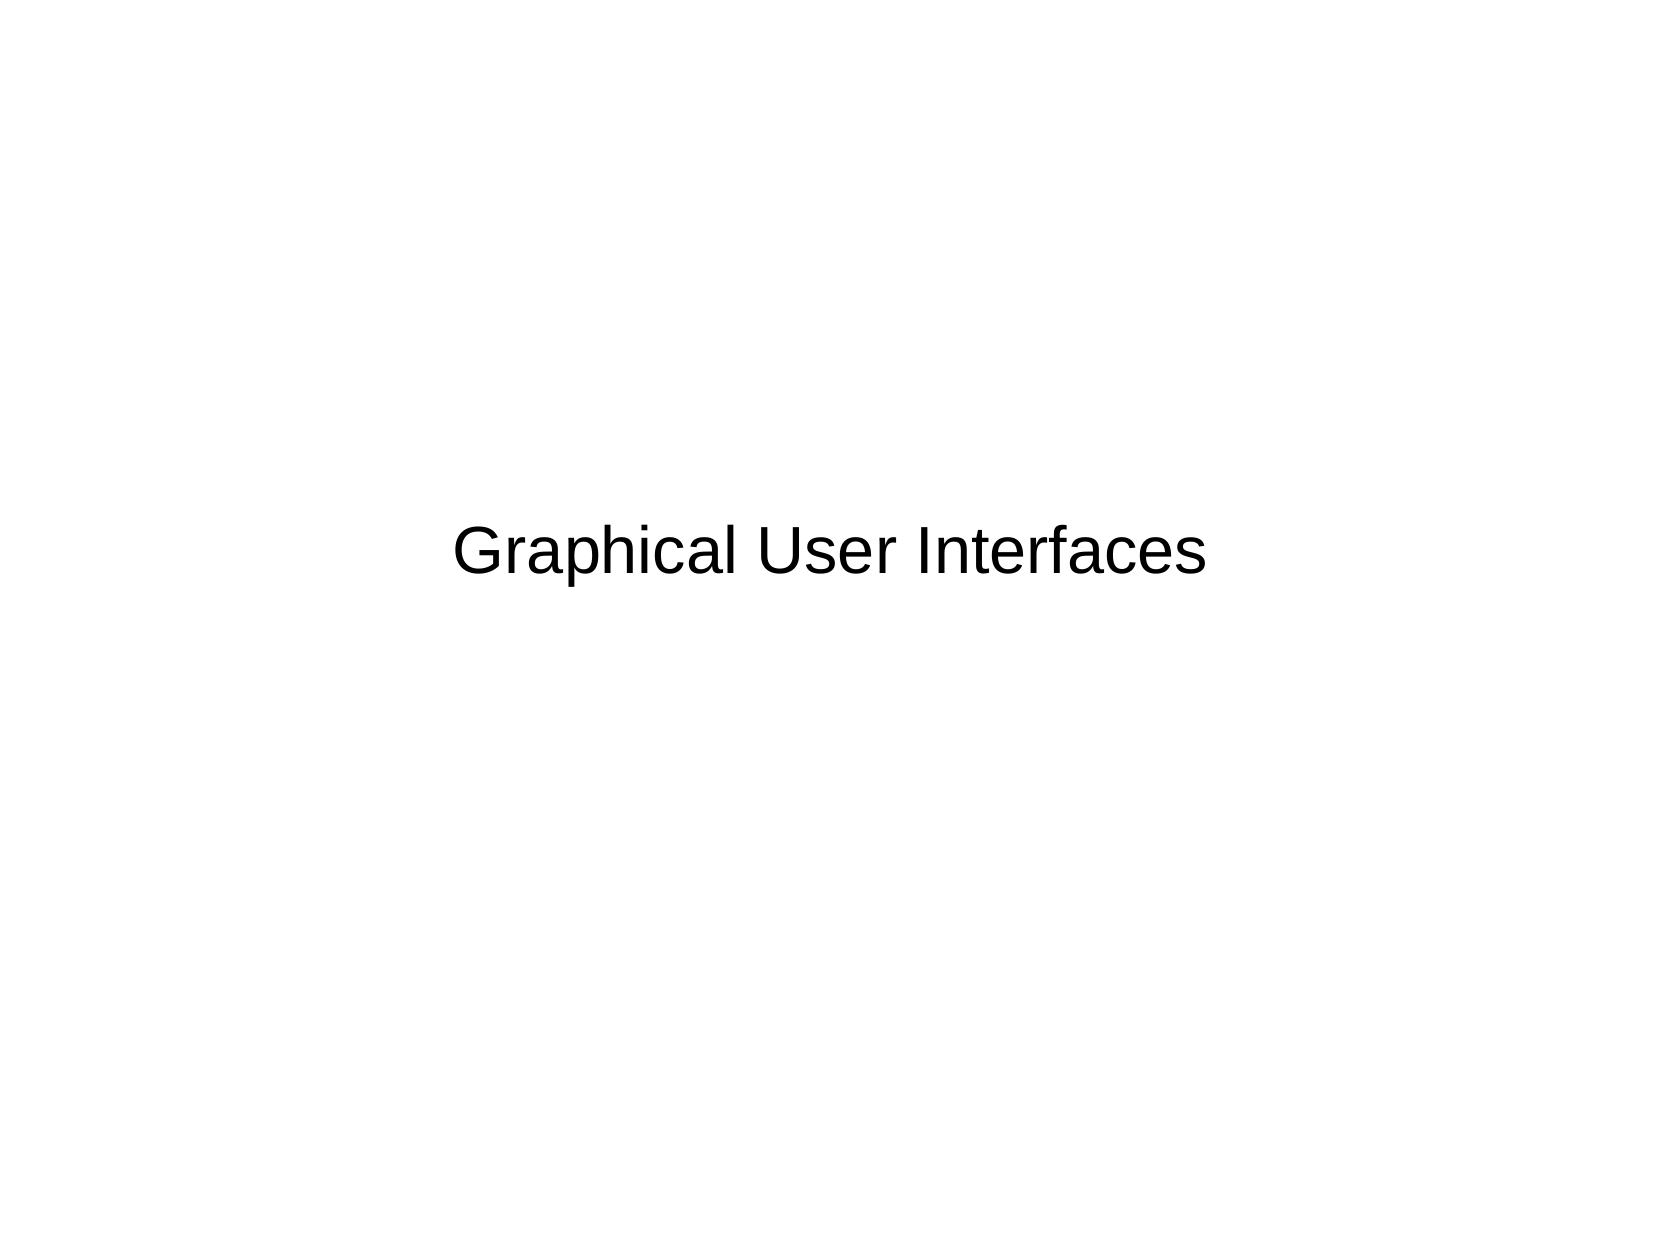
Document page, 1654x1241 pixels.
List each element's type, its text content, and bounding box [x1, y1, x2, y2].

subtitle Graphical User Interfaces [86, 75, 1576, 1027]
